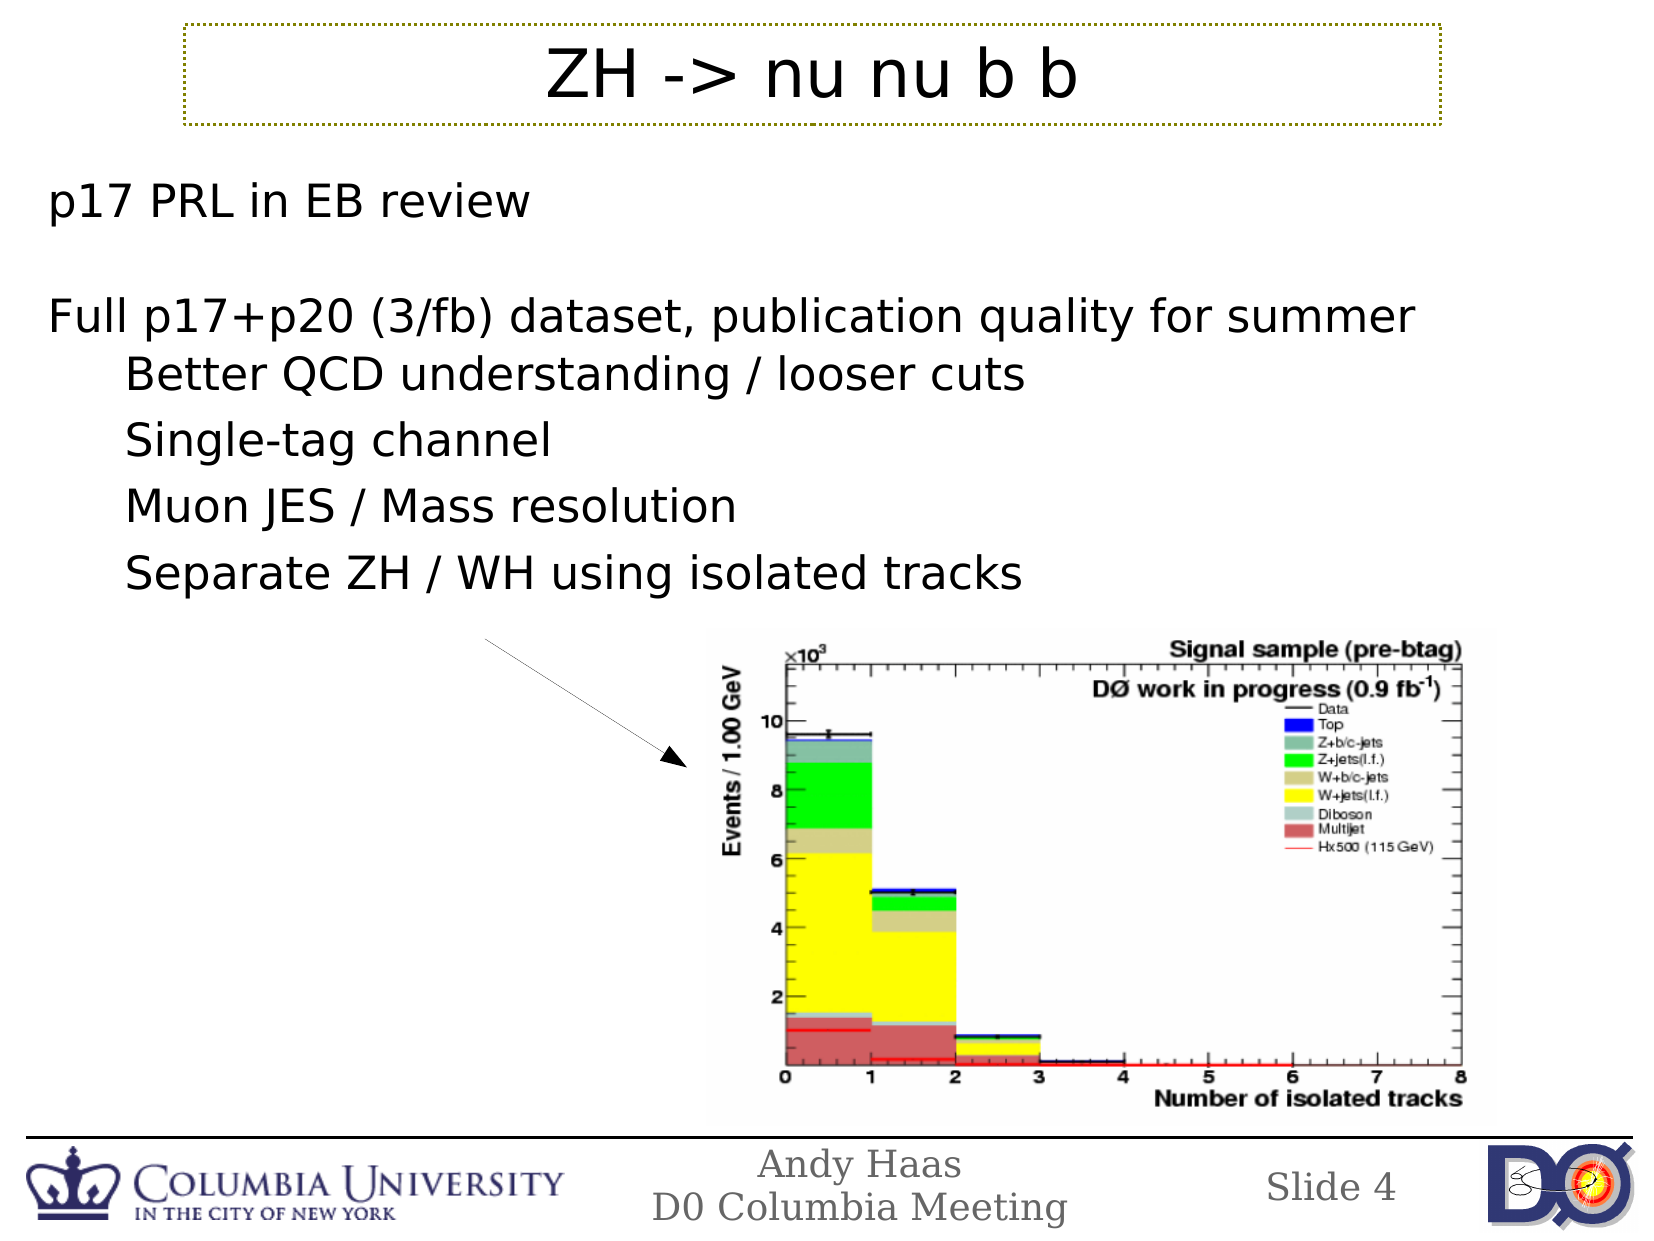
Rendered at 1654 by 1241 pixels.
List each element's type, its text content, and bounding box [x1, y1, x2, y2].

picture [26, 1146, 565, 1220]
picture [706, 619, 1497, 1133]
picture [1479, 1140, 1639, 1233]
title ZH -> nu nu b b [184, 24, 1441, 125]
list p17 PRL in EB review Full p17+p20 (3/fb) dataset, publication quality for summer Better QCD understanding / looser cuts Single-tag channel Muon JES / Mass resolution Separate ZH / WH using isolated tracks [30, 183, 1566, 1094]
